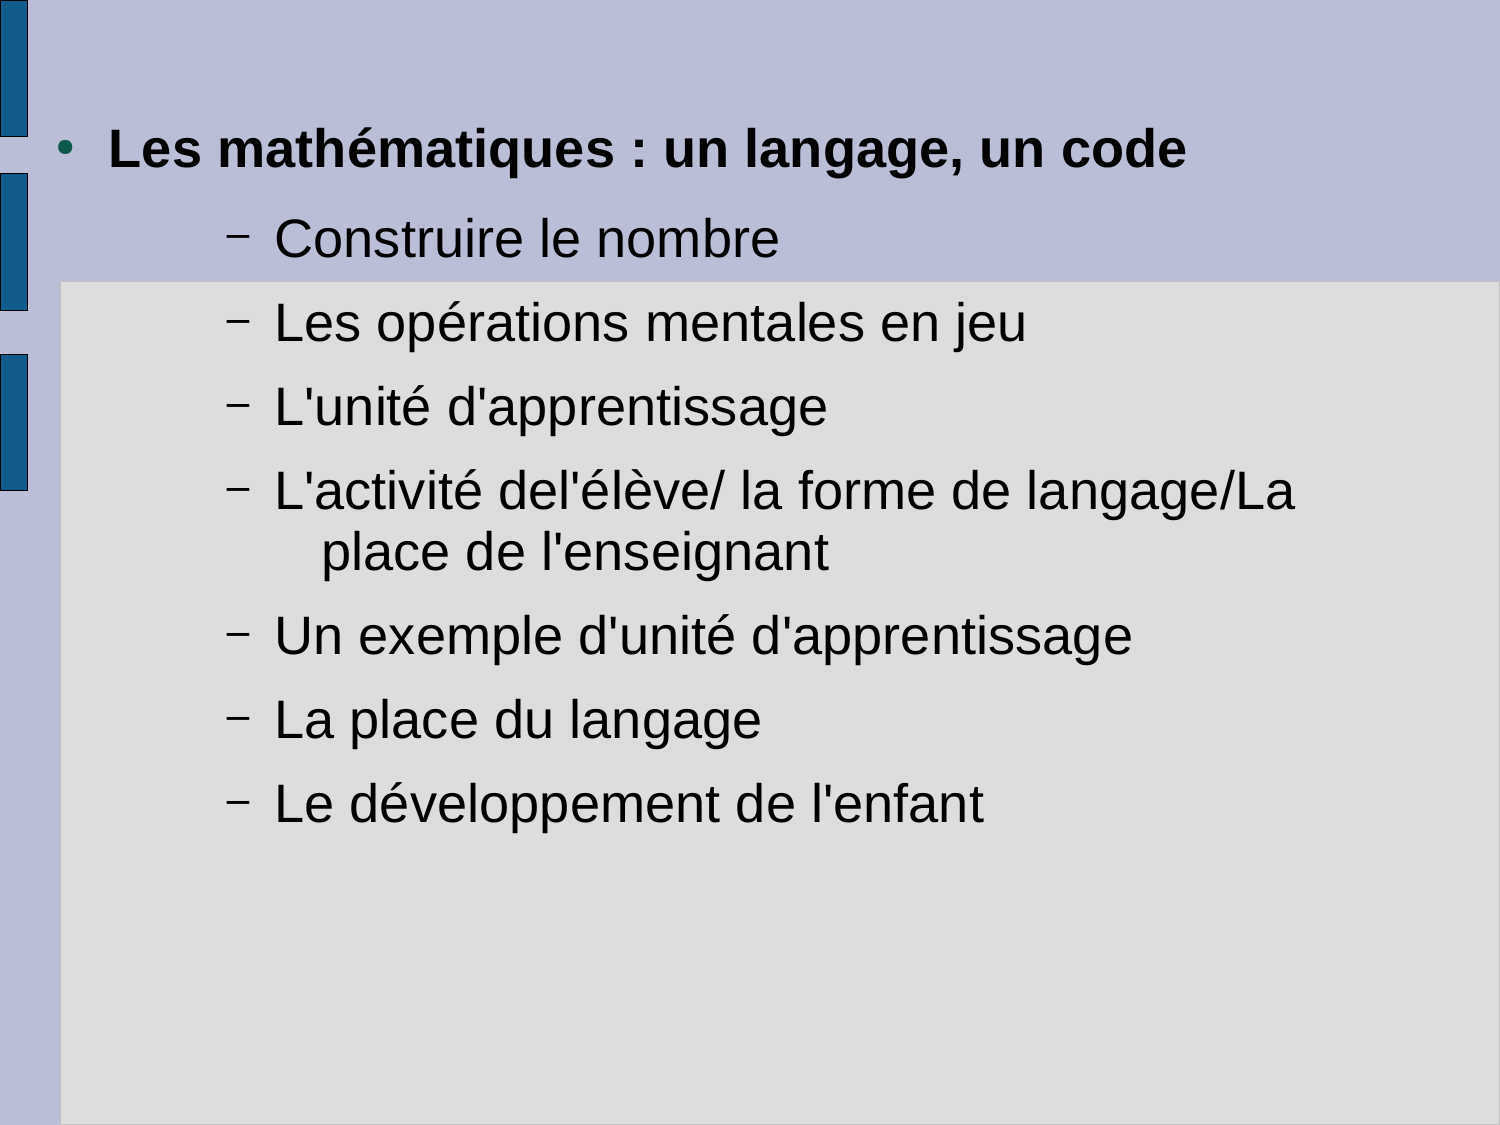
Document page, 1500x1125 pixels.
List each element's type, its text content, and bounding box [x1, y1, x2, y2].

list Les mathématiques : un langage, un code Construire le nombre Les opérations mentales en jeu L'unité d'apprentissage L'activité del'élève/ la forme de langage/La place de l'enseignant Un exemple d'unité d'apprentissage La place du langage Le développement de l'enfant [37, 118, 1388, 945]
